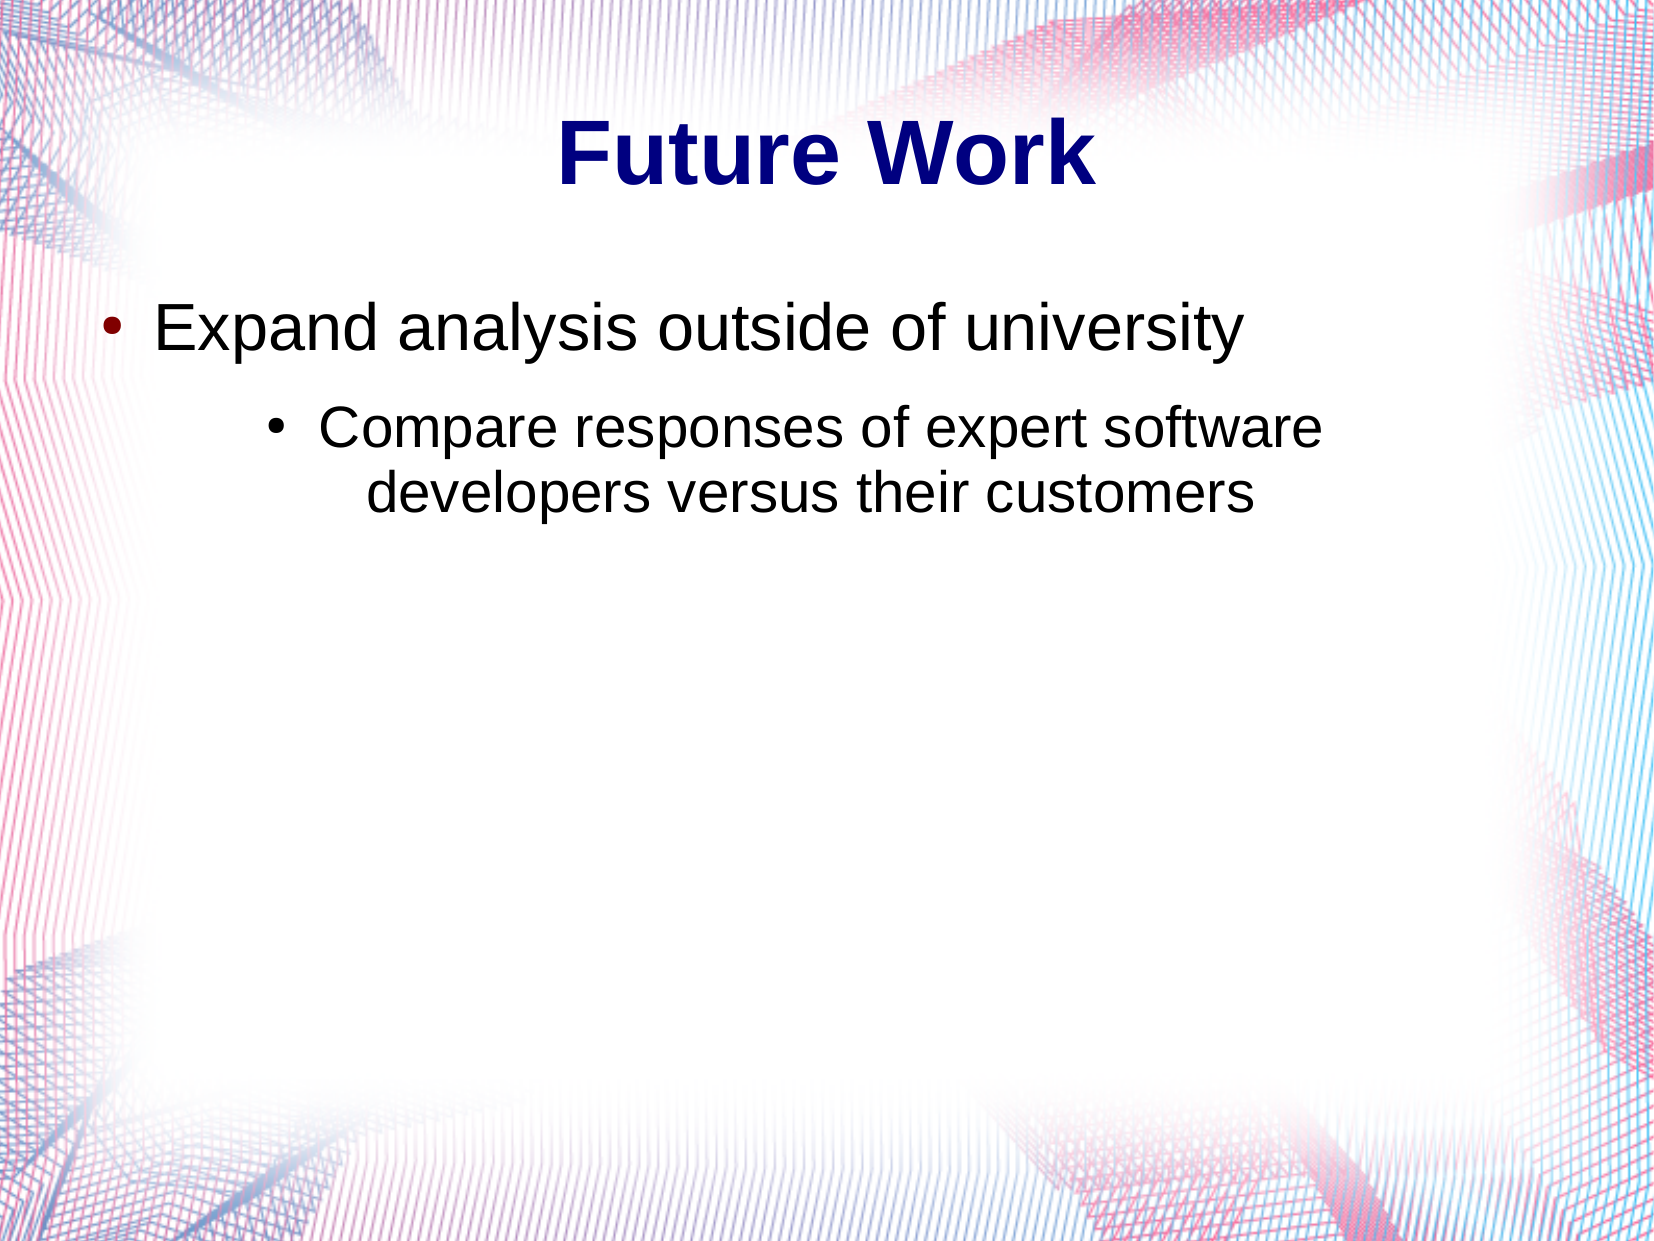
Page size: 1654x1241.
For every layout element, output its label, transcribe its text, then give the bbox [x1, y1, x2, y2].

picture [0, 0, 1654, 1241]
title Future Work [82, 56, 1571, 250]
list Expand analysis outside of university Compare responses of expert software developers versus their customers [82, 290, 1571, 1094]
